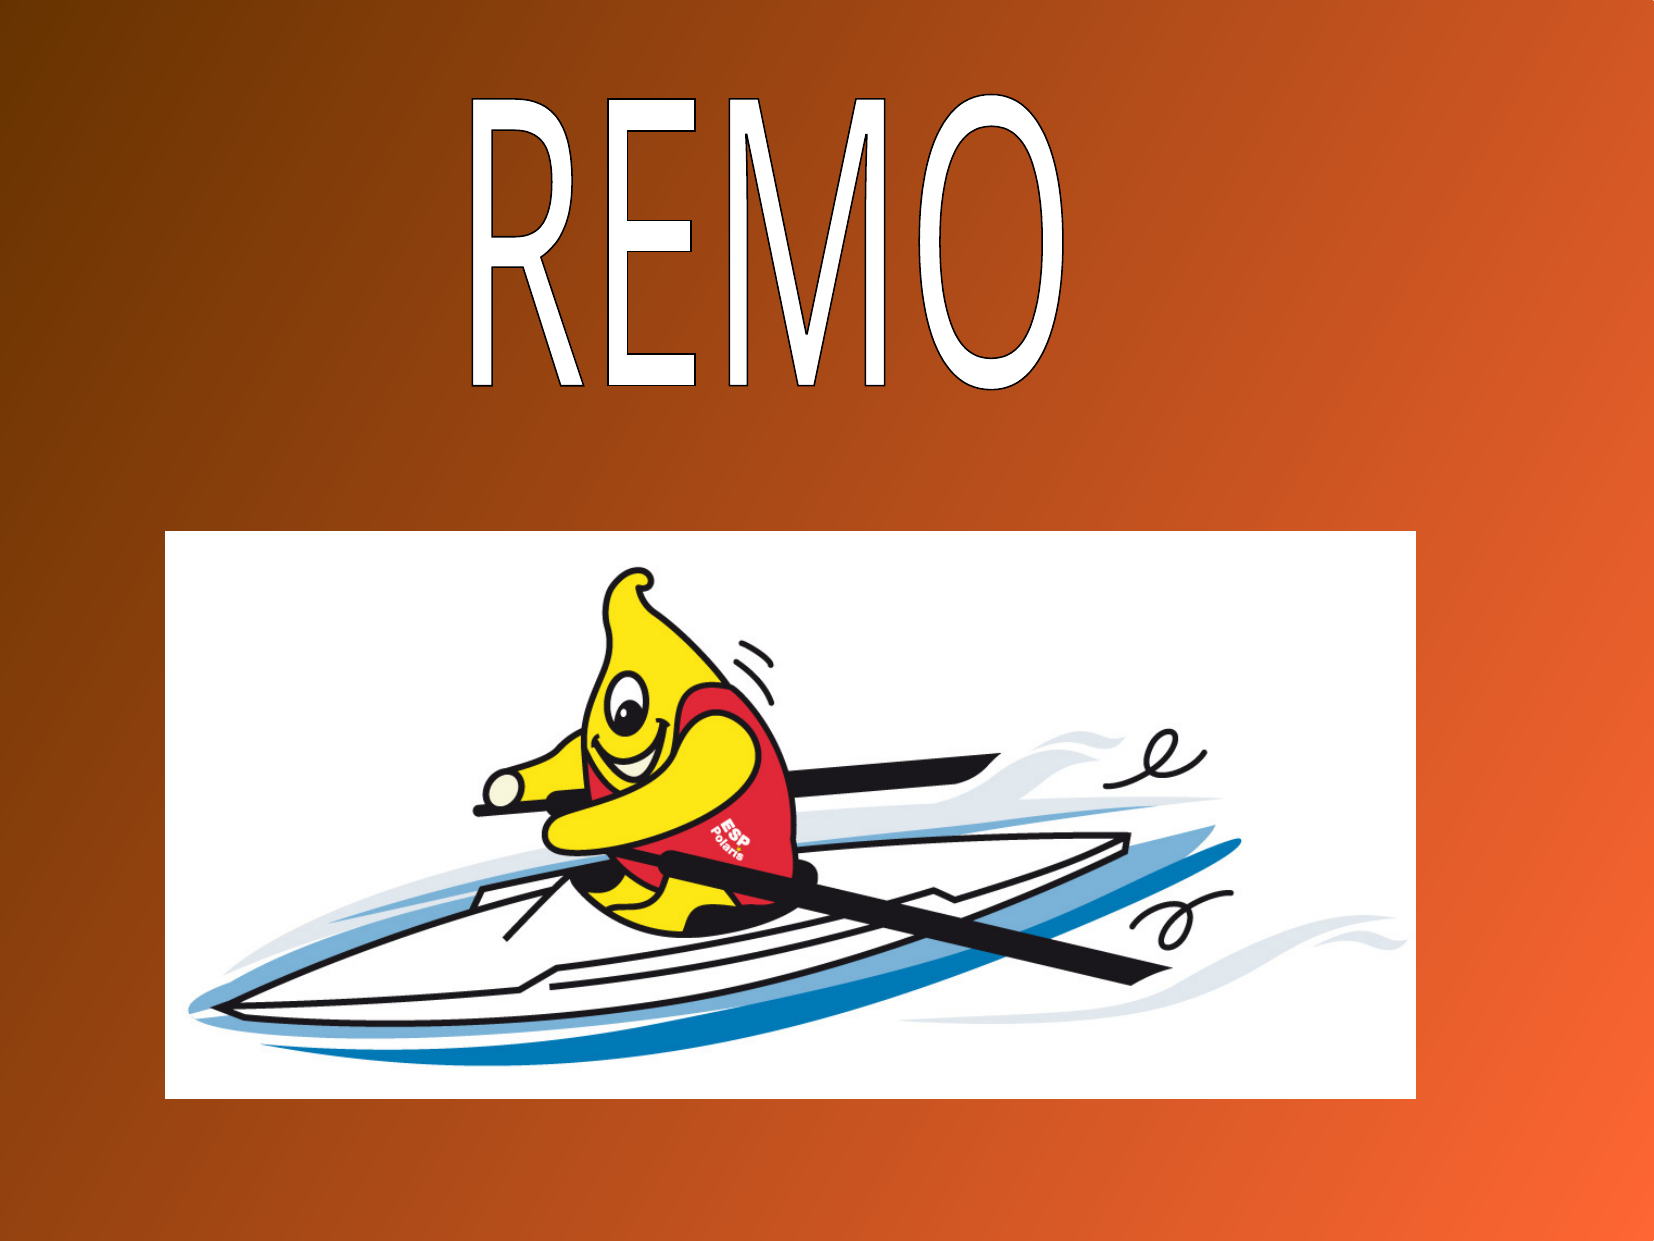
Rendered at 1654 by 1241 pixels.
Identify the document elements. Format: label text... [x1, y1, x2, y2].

text_box REMO [729, 98, 885, 386]
text_box REMO [472, 98, 584, 386]
text_box REMO [919, 94, 1063, 390]
text_box REMO [608, 98, 696, 386]
picture [165, 531, 1416, 1099]
